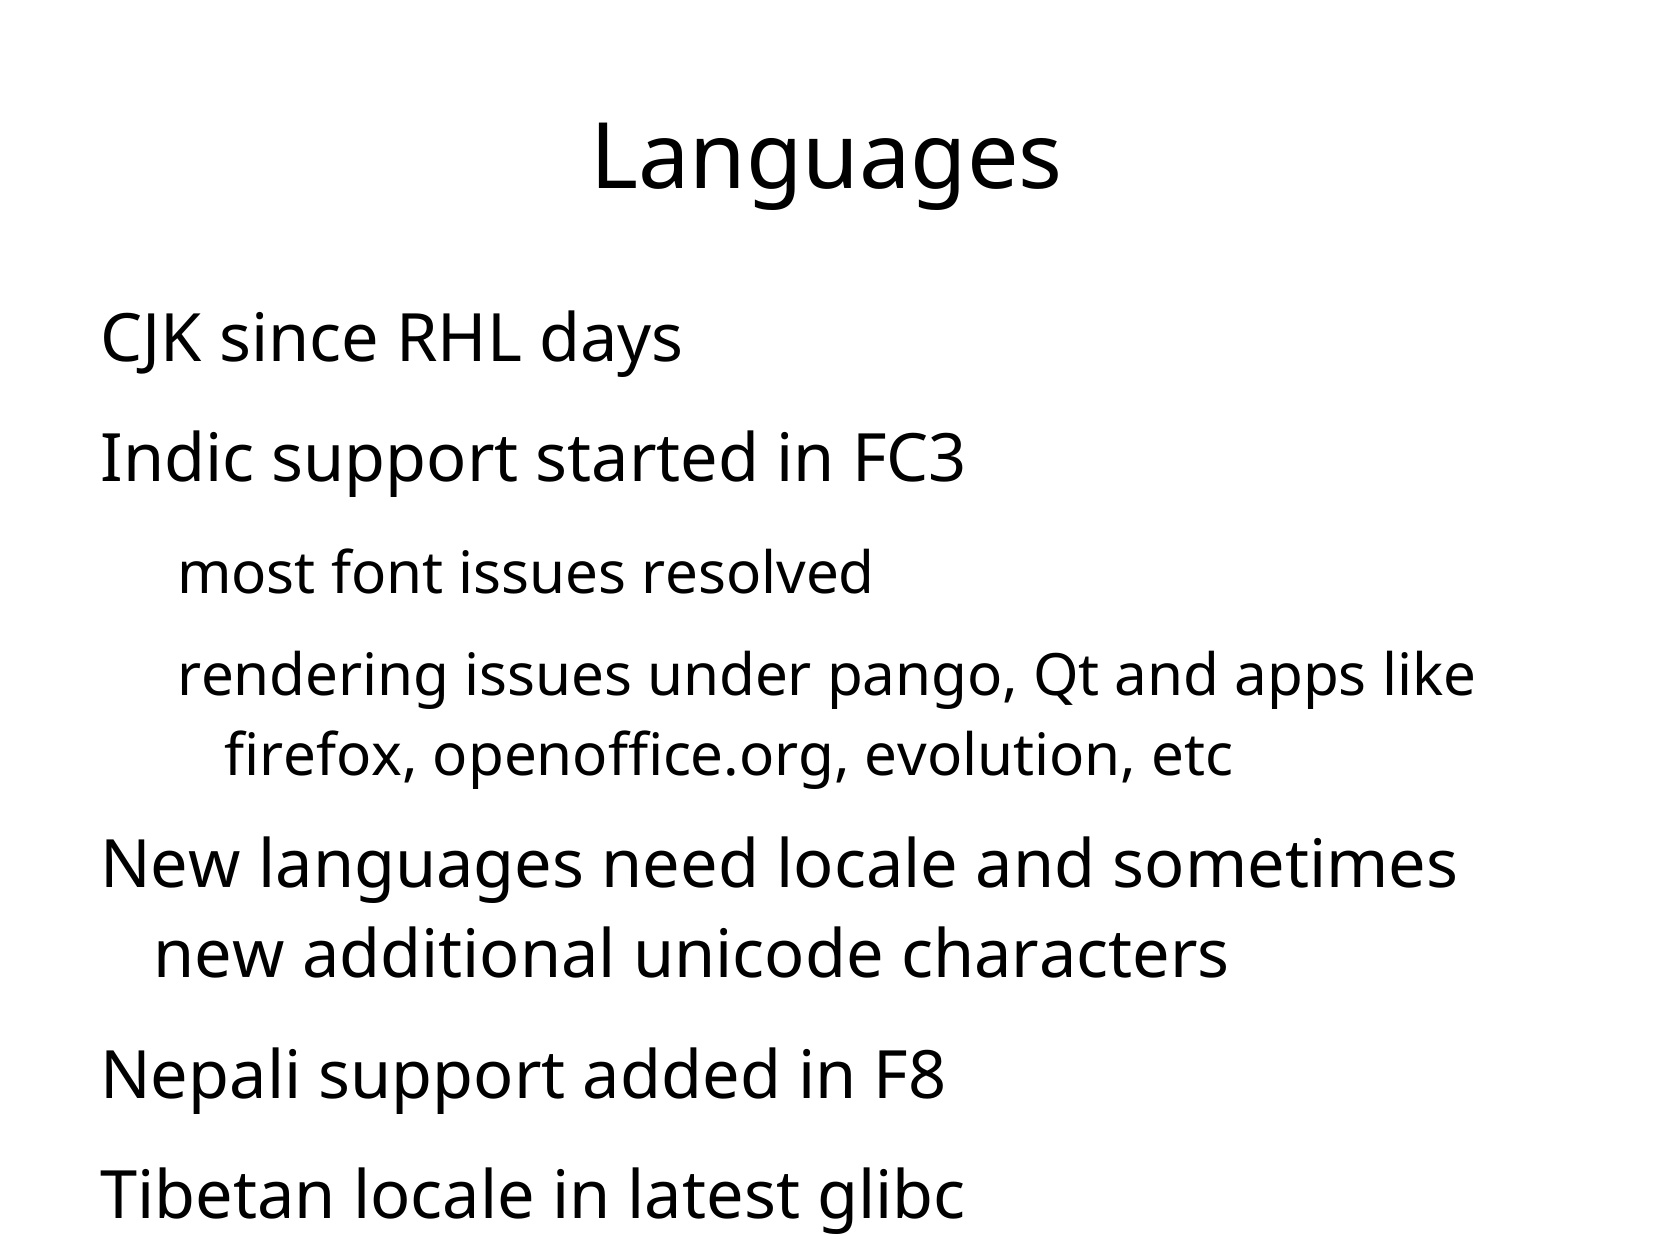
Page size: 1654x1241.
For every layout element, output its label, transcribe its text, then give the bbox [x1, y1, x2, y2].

list CJK since RHL days Indic support started in FC3 most font issues resolved rendering issues under pango, Qt and apps like firefox, openoffice.org, evolution, etc New languages need locale and sometimes new additional unicode characters Nepali support added in F8 Tibetan locale in latest glibc [82, 290, 1571, 1120]
title Languages [82, 49, 1571, 257]
